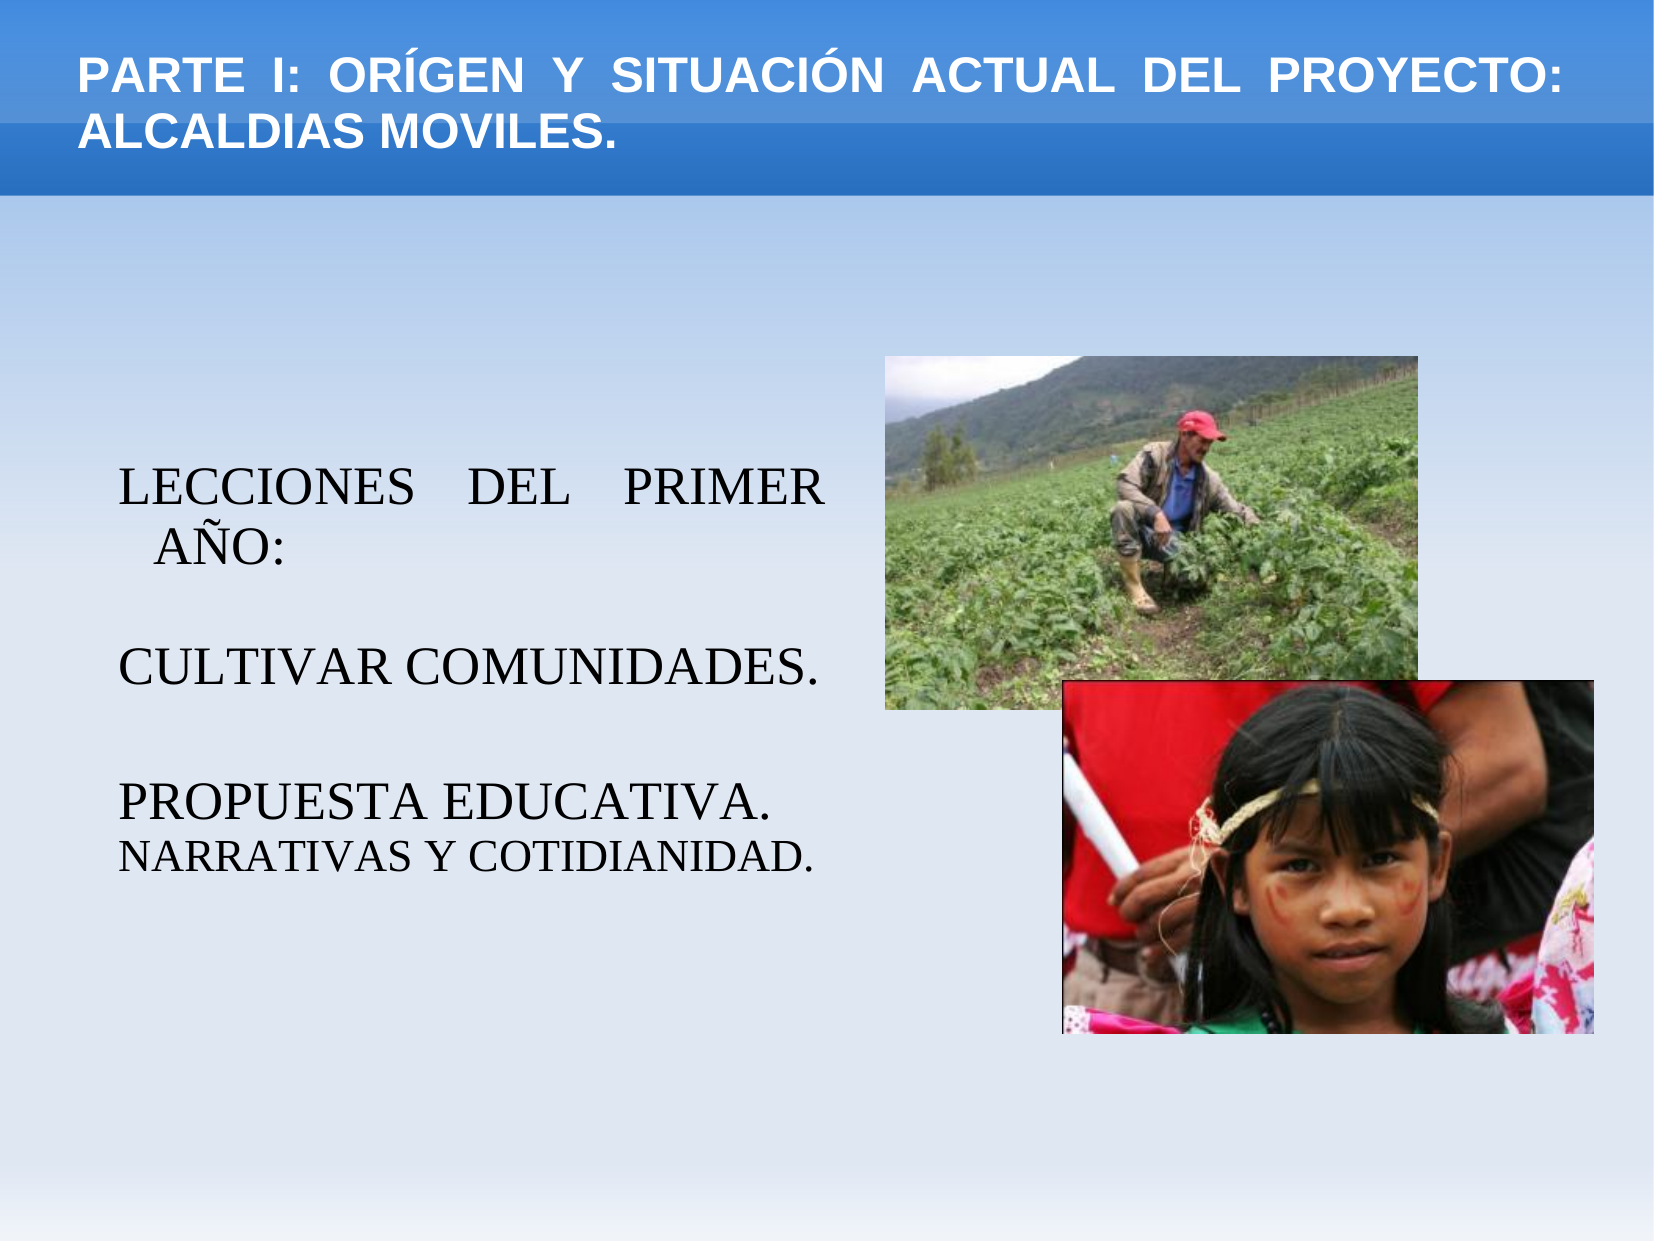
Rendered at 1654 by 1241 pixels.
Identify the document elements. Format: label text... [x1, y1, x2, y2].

subtitle LECCIONES DEL PRIMER AÑO: CULTIVAR COMUNIDADES. PROPUESTA EDUCATIVA. NARRATIVAS Y COTIDIANIDAD. [82, 290, 827, 1109]
picture [0, 0, 1654, 1241]
title PARTE I: ORÍGEN Y SITUACIÓN ACTUAL DEL PROYECTO: ALCALDIAS MOVILES. [76, 0, 1565, 208]
